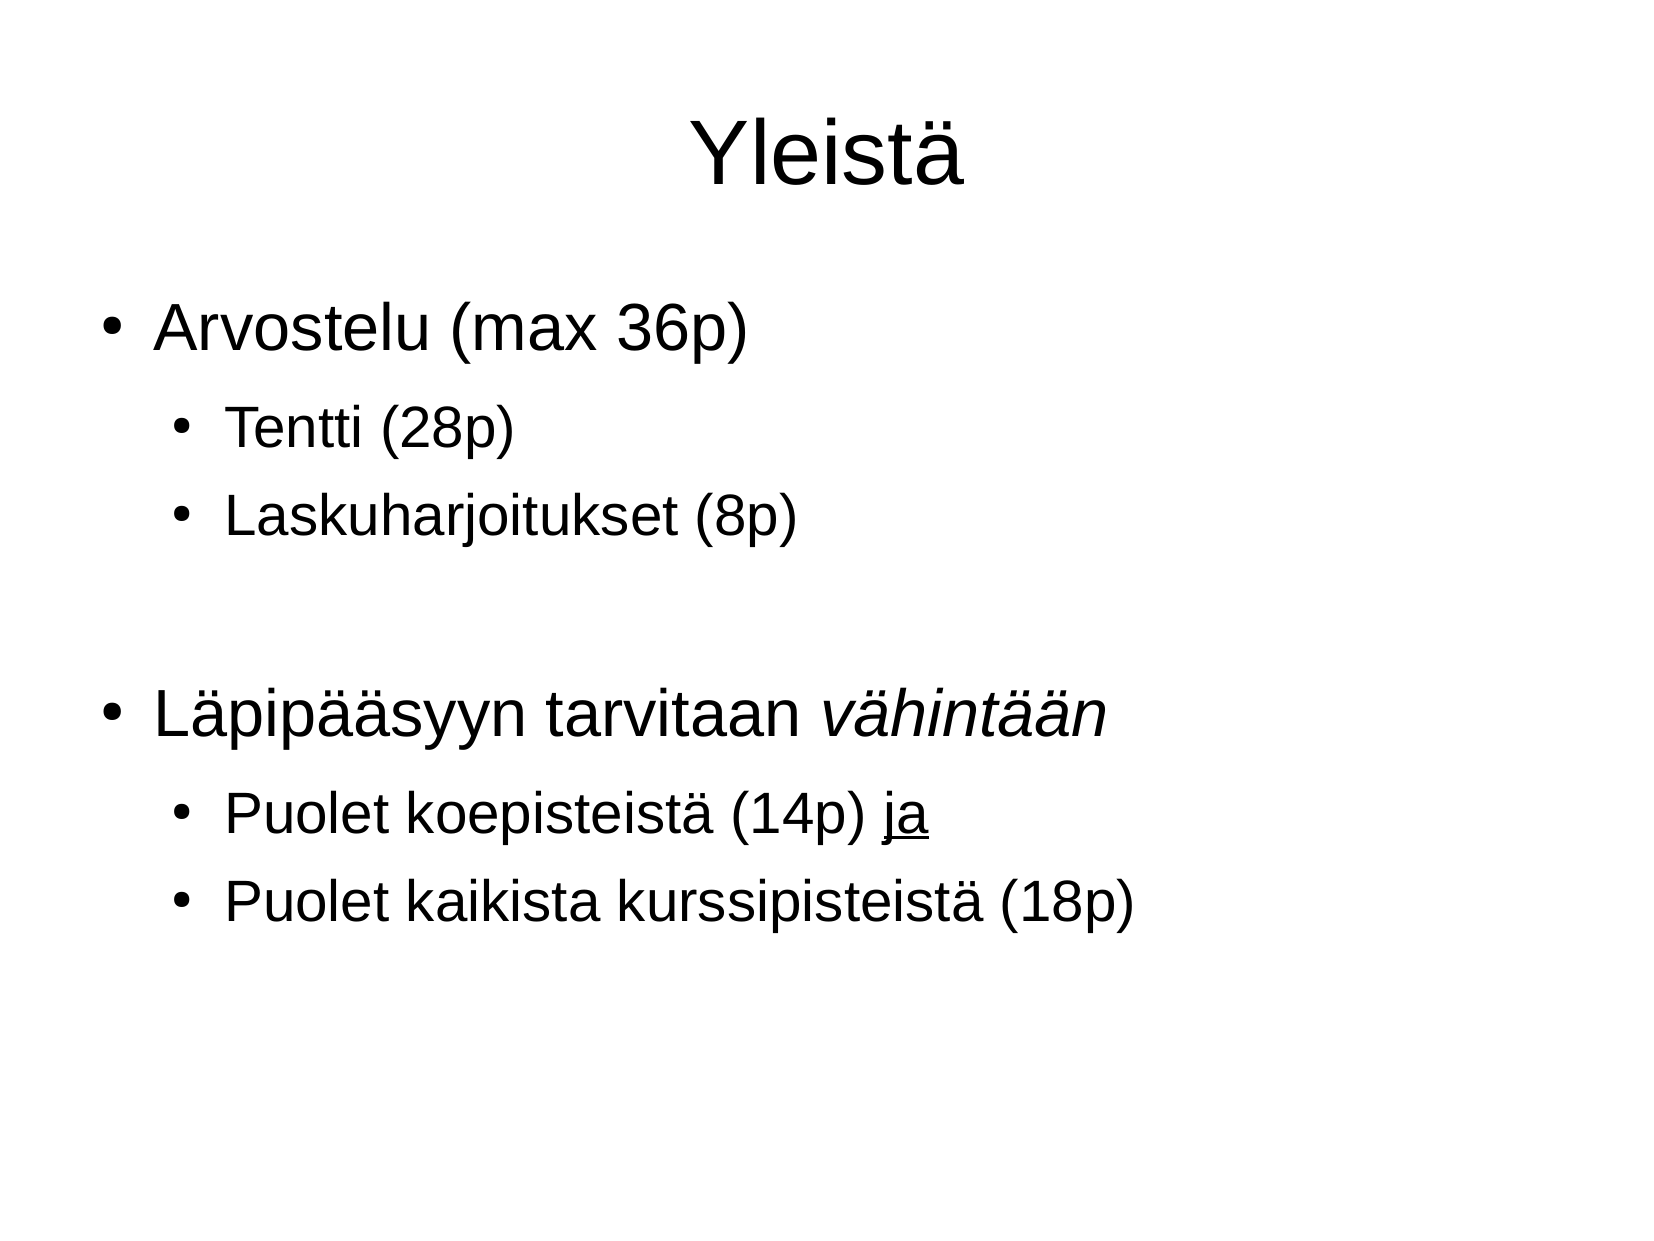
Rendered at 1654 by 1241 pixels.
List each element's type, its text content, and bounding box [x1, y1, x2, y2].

list Arvostelu (max 36p) Tentti (28p) Laskuharjoitukset (8p) Läpipääsyyn tarvitaan vähintään Puolet koepisteistä (14p) ja Puolet kaikista kurssipisteistä (18p) [82, 290, 1571, 1109]
title Yleistä [82, 49, 1571, 257]
